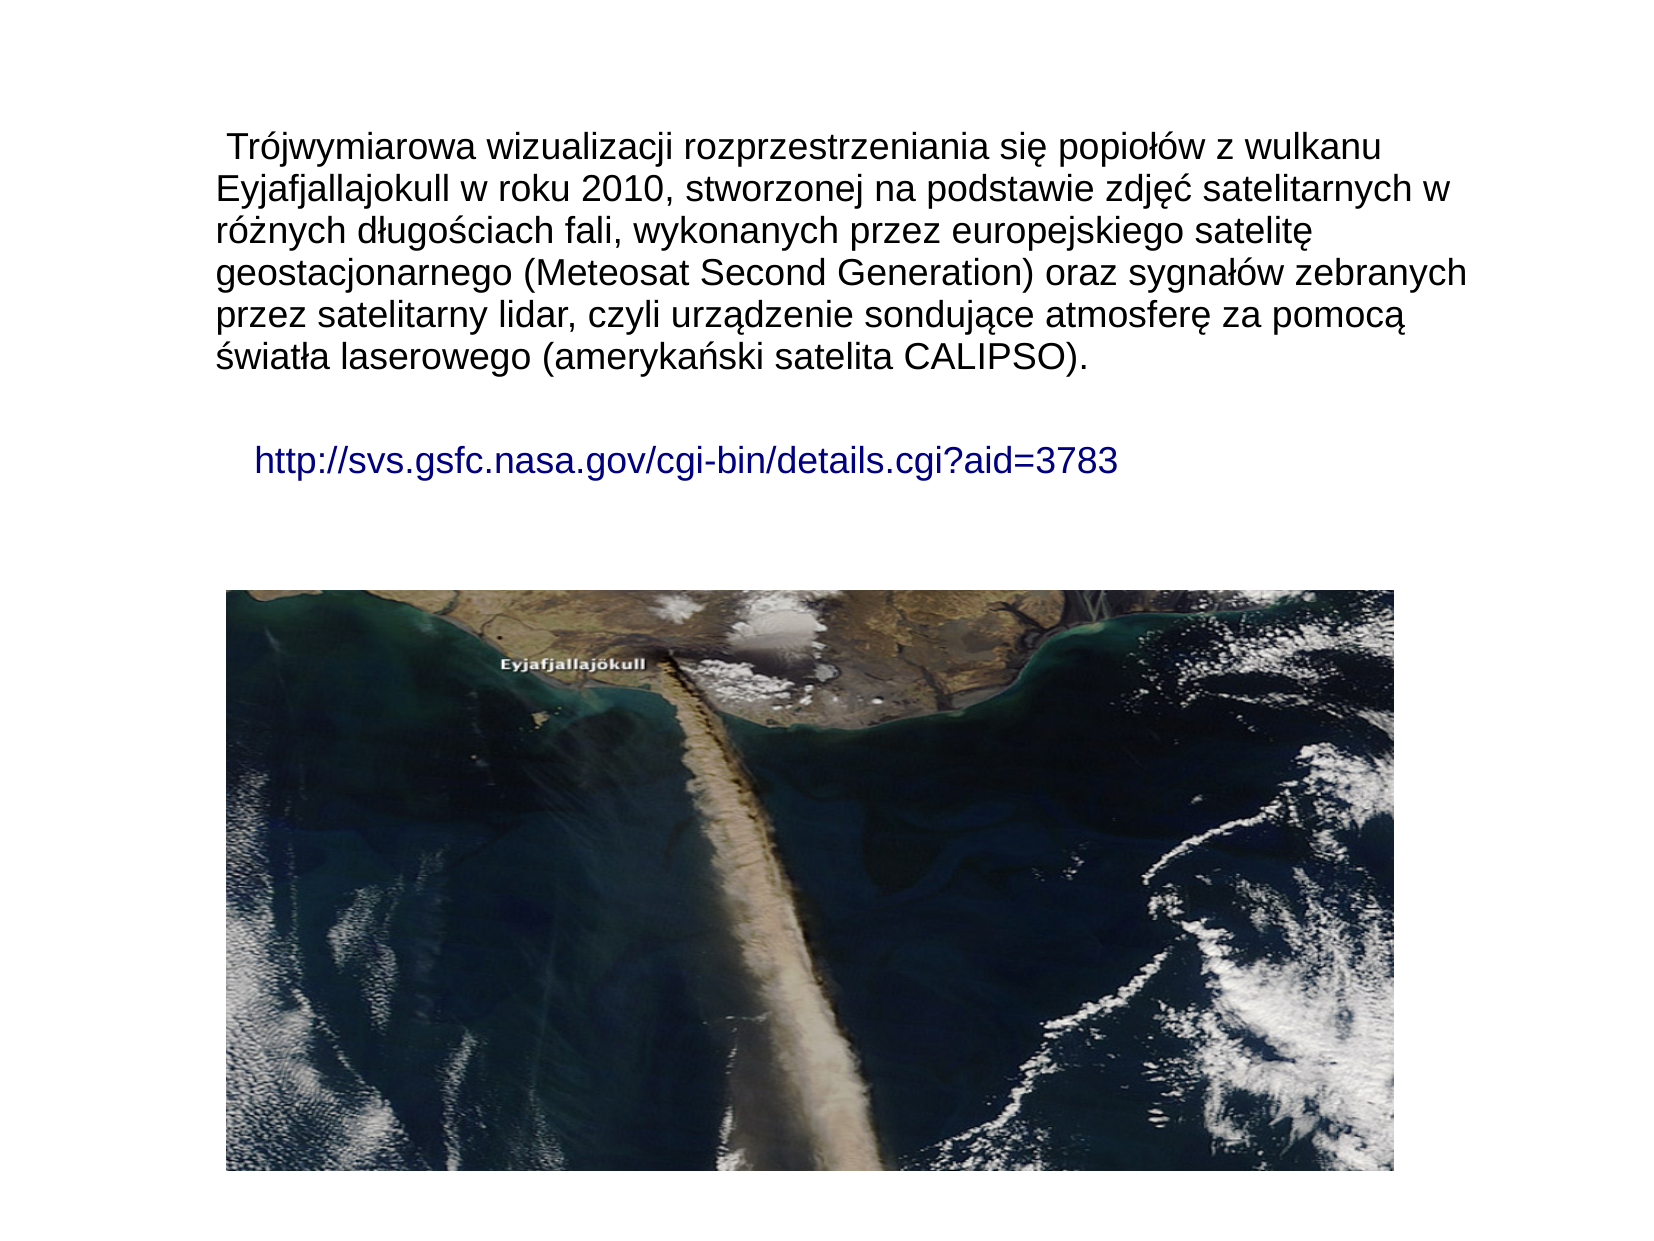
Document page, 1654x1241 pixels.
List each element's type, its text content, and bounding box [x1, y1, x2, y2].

picture [226, 590, 1394, 1171]
text_box Trójwymiarowa wizualizacji rozprzestrzeniania się popiołów z wulkanu Eyjafjallajokull w roku 2010, stworzonej na podstawie zdjęć satelitarnych w różnych długościach fali, wykonanych przez europejskiego satelitę geostacjonarnego (Meteosat Second Generation) oraz sygnałów zebranych przez satelitarny lidar, czyli urządzenie sondujące atmosferę za pomocą światła laserowego (amerykański satelita CALIPSO). [200, 118, 1536, 386]
text_box http://svs.gsfc.nasa.gov/cgi-bin/details.cgi?aid=3783 [239, 432, 1134, 532]
